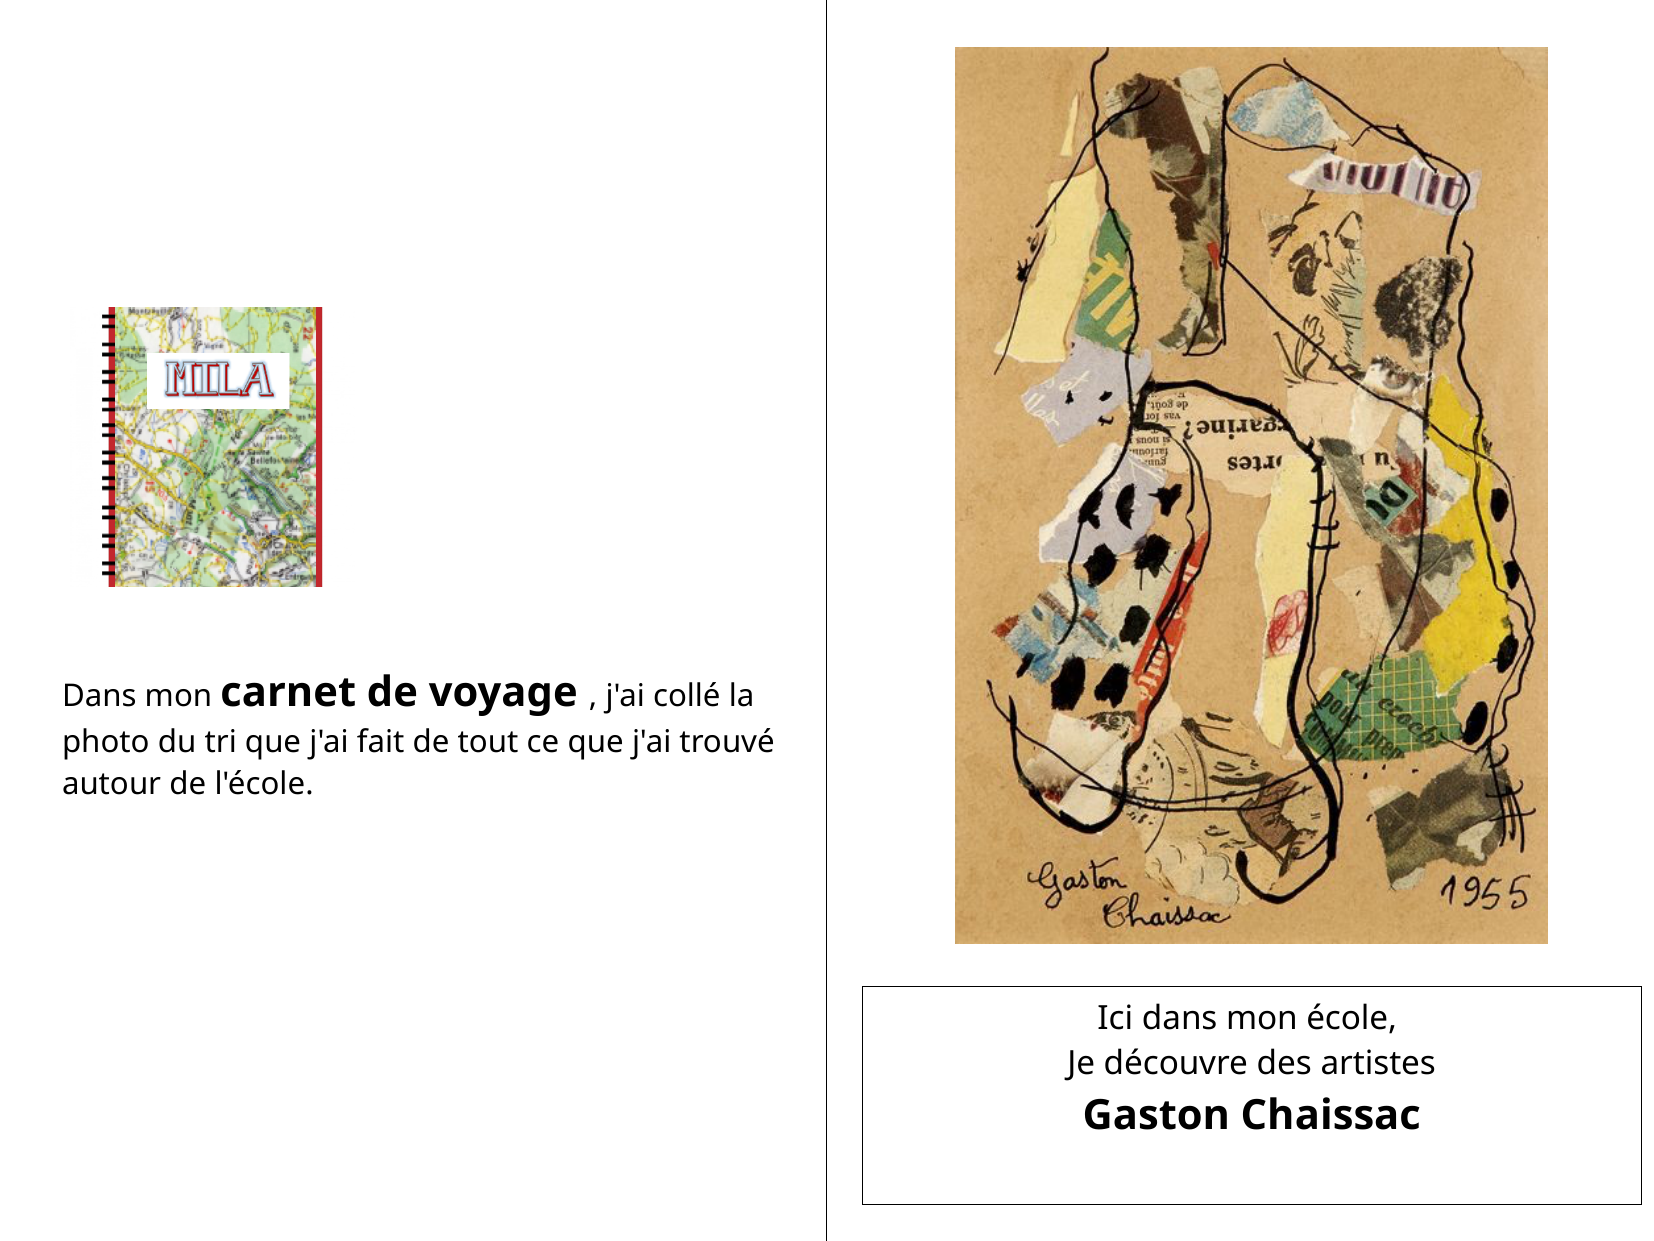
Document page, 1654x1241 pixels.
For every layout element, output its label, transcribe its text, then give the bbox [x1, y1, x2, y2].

text_box Dans mon carnet de voyage , j'ai collé la photo du tri que j'ai fait de tout ce que j'ai trouvé autour de l'école. [47, 654, 804, 926]
picture [70, 307, 355, 587]
picture [955, 47, 1548, 944]
text_box Ici dans mon école, Je découvre des artistes Gaston Chaissac [862, 986, 1642, 1205]
